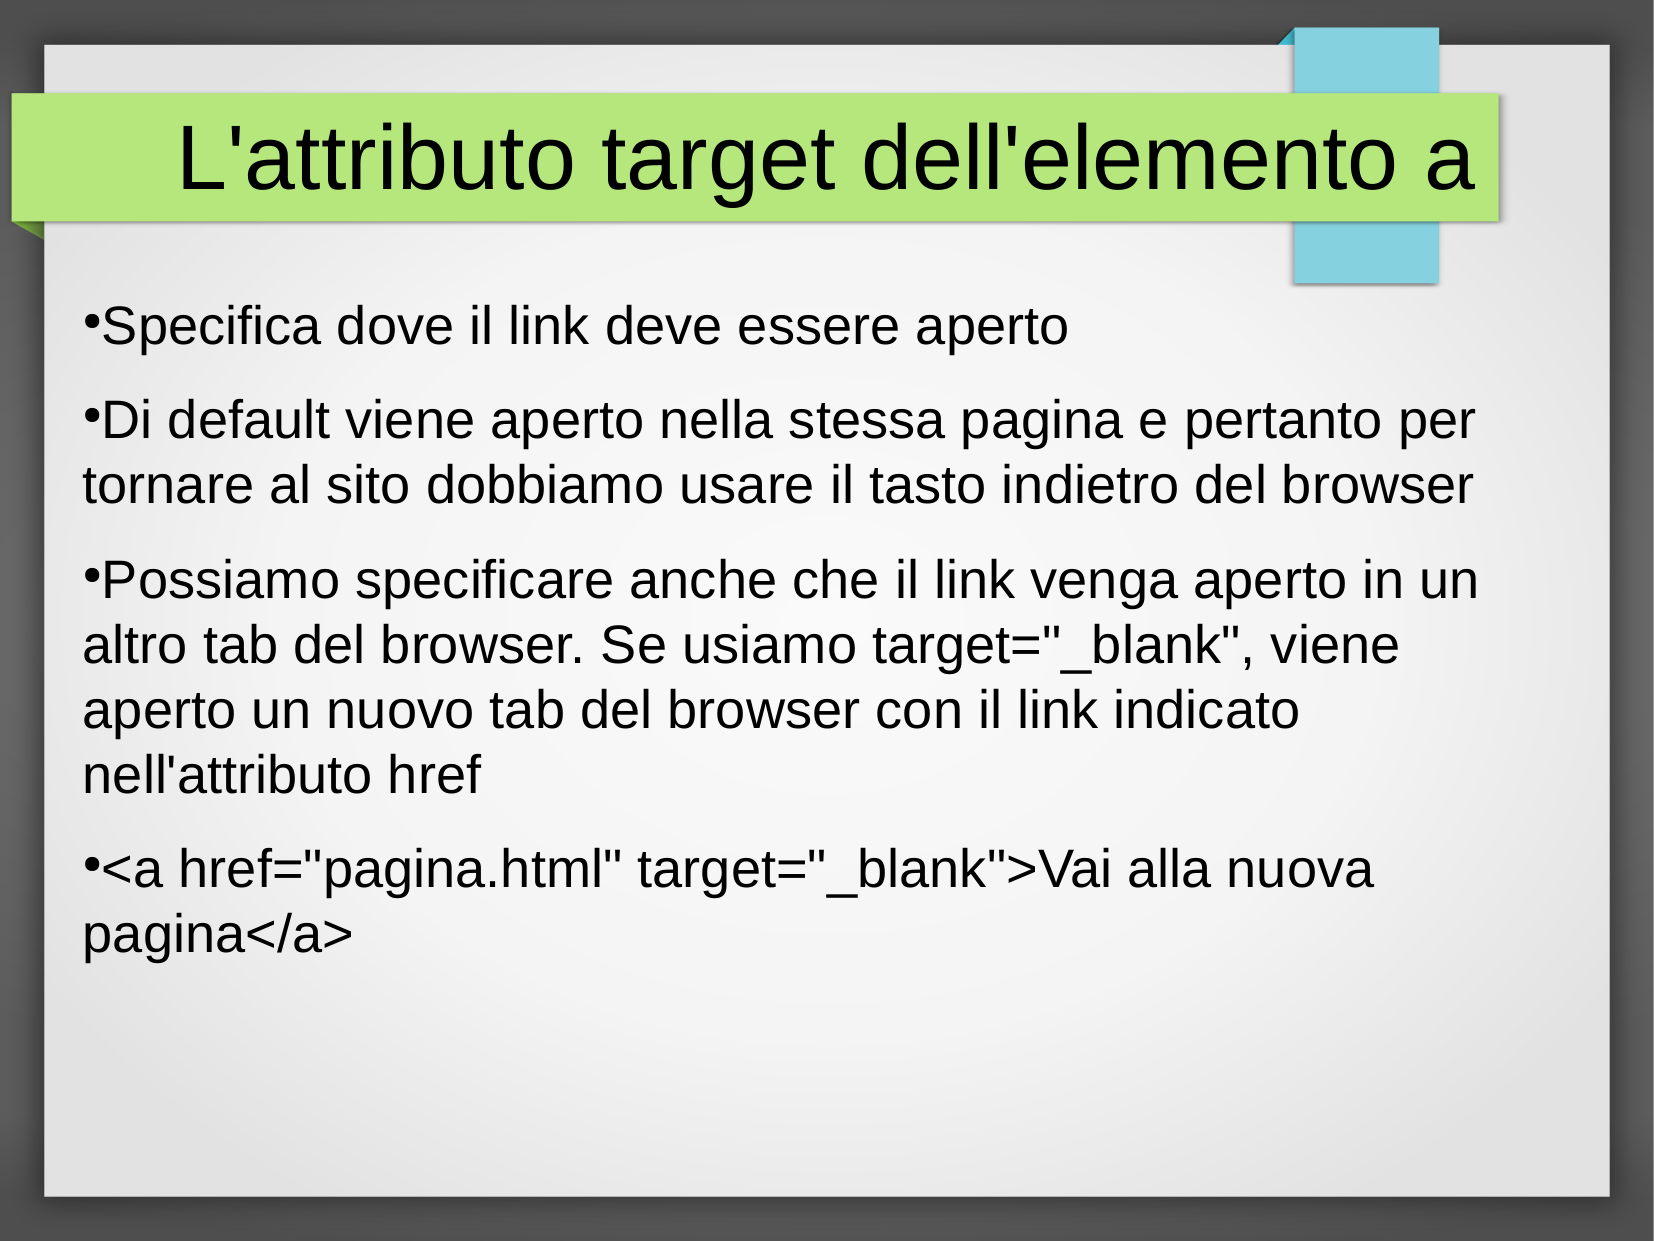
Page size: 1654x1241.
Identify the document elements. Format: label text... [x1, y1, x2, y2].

title L'attributo target dell'elemento a [82, 49, 1571, 257]
picture [0, 0, 1654, 1241]
list Specifica dove il link deve essere aperto Di default viene aperto nella stessa pagina e pertanto per tornare al sito dobbiamo usare il tasto indietro del browser Possiamo specificare anche che il link venga aperto in un altro tab del browser. Se usiamo target="_blank", viene aperto un nuovo tab del browser con il link indicato nell'attributo href <a href="pagina.html" target="_blank">Vai alla nuova pagina</a> [82, 290, 1571, 1010]
